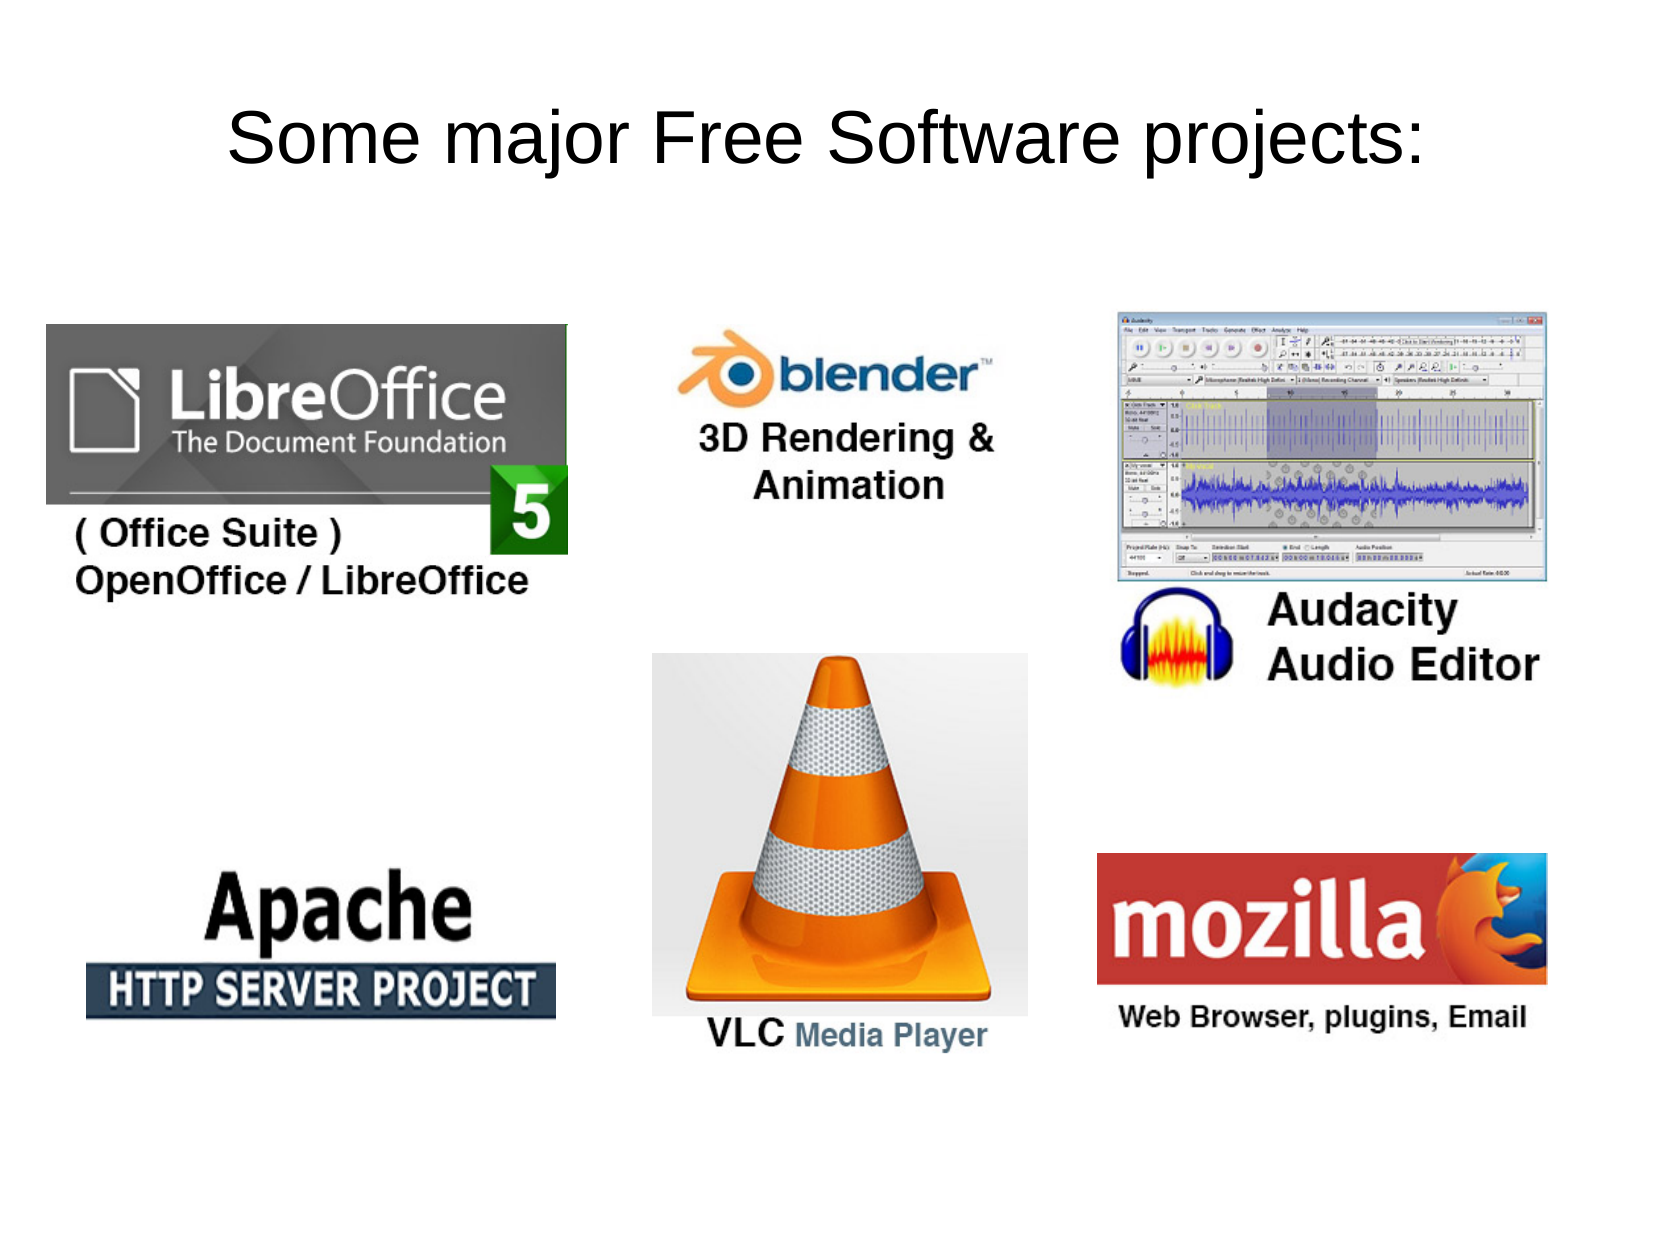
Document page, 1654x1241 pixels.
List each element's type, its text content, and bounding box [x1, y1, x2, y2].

picture [86, 854, 556, 1036]
picture [671, 324, 1006, 536]
picture [652, 653, 1028, 1066]
picture [1097, 853, 1548, 1051]
picture [46, 324, 568, 631]
picture [1098, 297, 1567, 705]
title Some major Free Software projects: [82, 49, 1571, 226]
